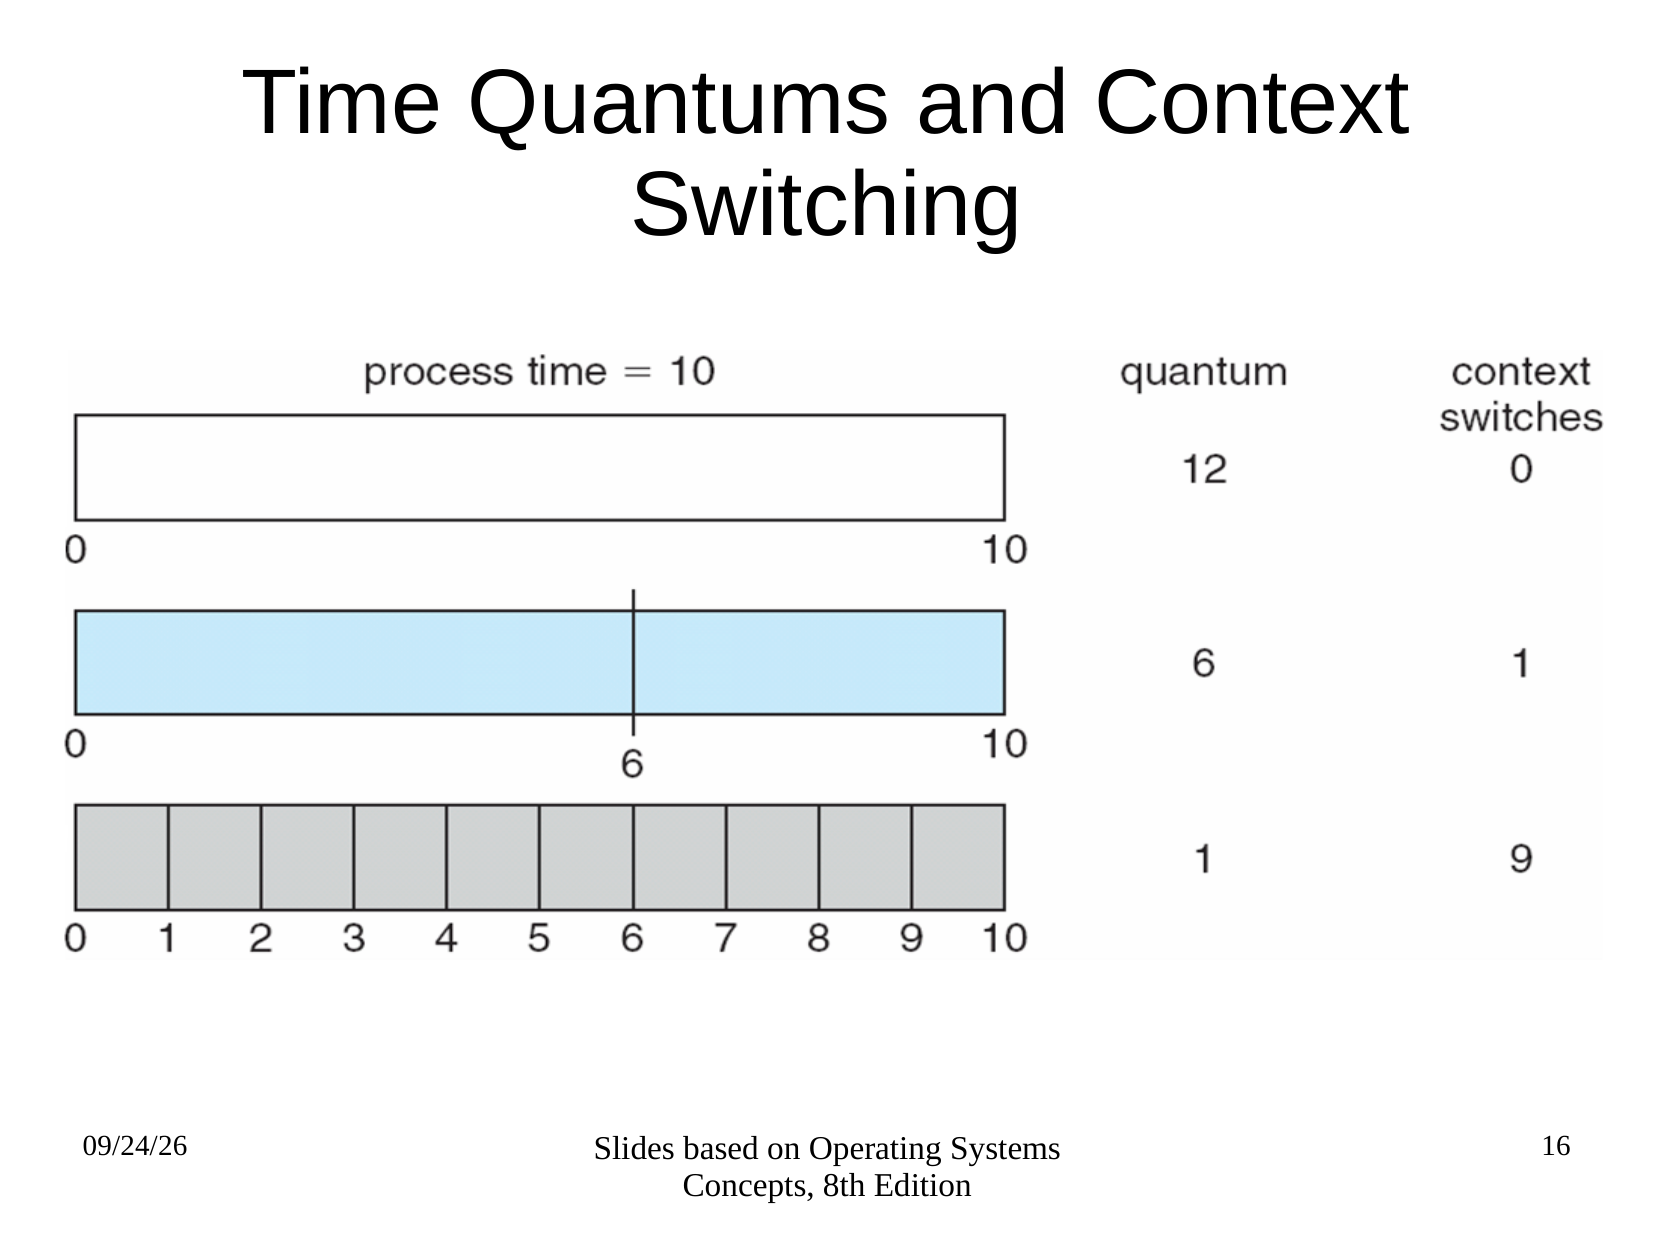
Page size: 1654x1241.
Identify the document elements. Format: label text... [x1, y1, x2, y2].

title Time Quantums and Context Switching [82, 49, 1571, 257]
picture [60, 349, 1604, 961]
